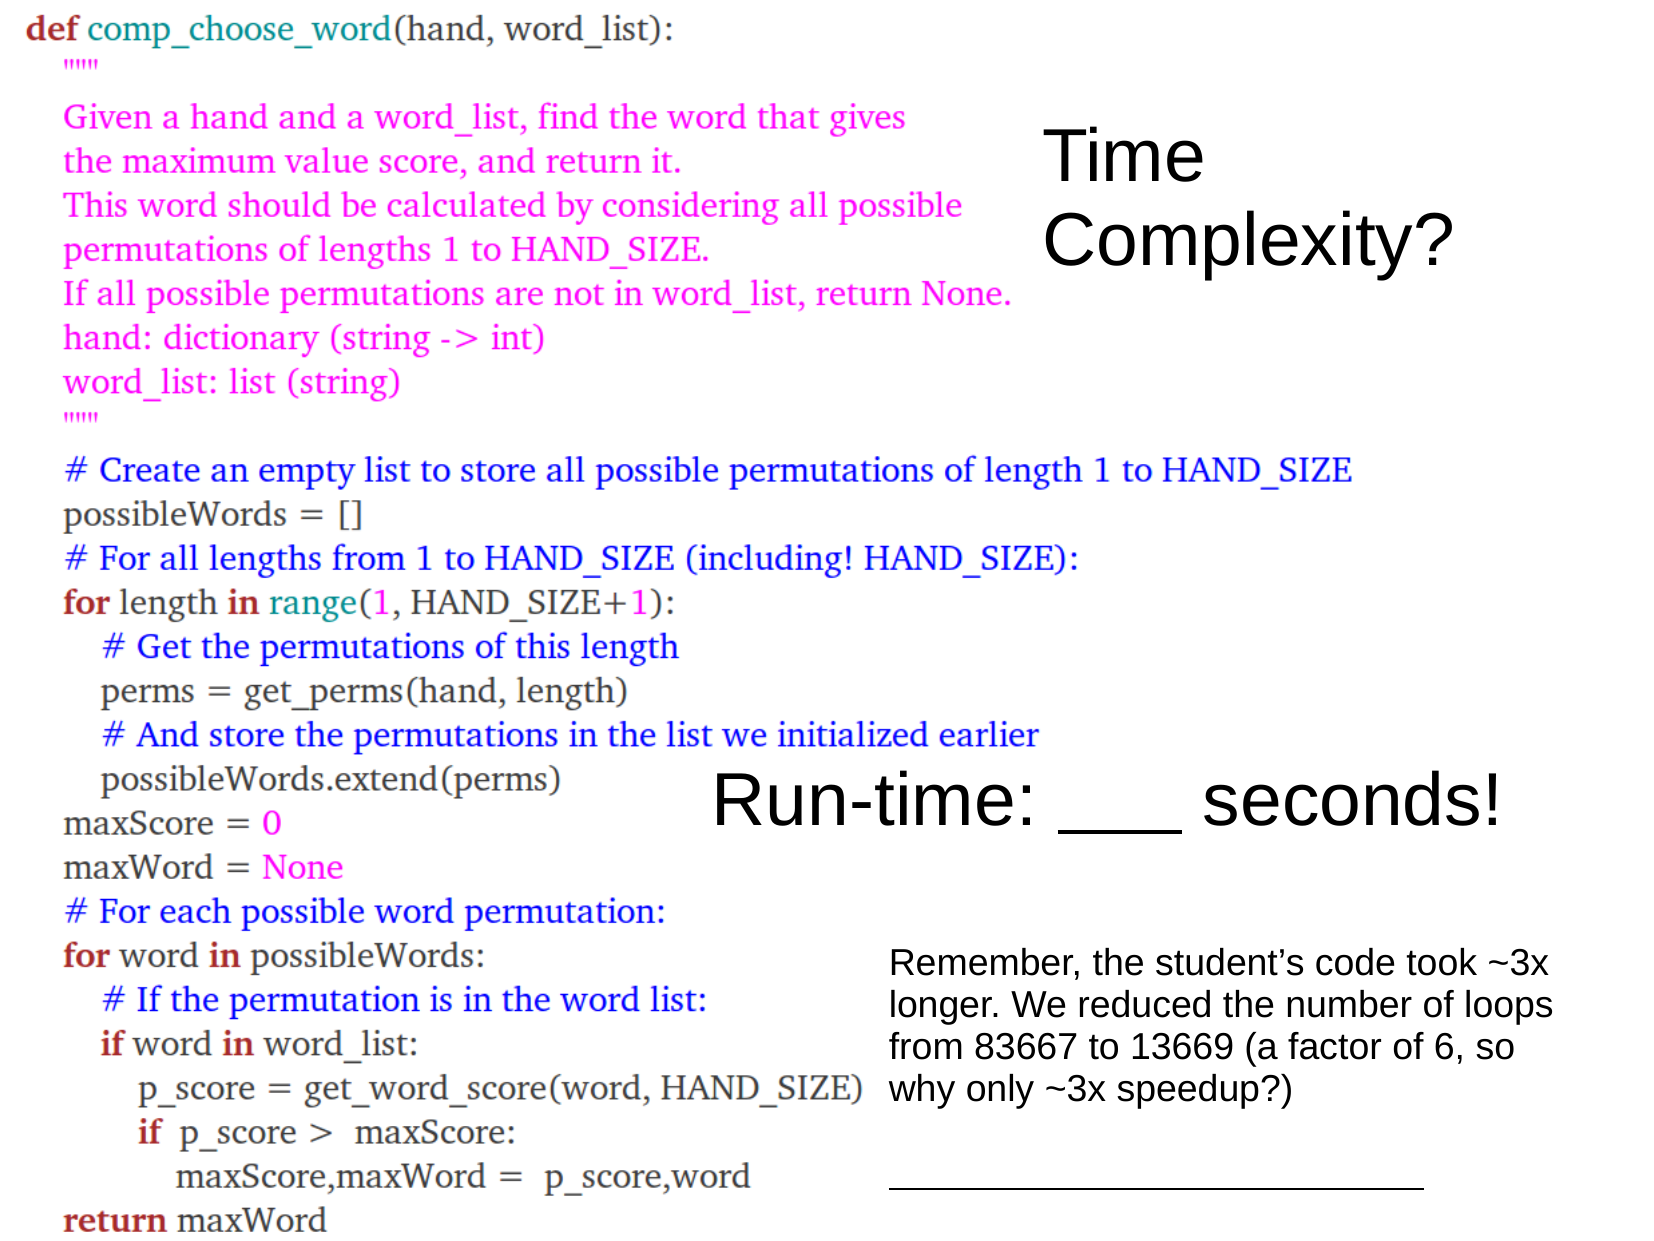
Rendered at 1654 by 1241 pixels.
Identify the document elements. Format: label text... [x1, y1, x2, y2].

picture [23, 0, 1357, 1236]
text_box Remember, the student’s code took ~3x longer. We reduced the number of loops from 83667 to 13669 (a factor of 6, so why only ~3x speedup?) [874, 934, 1607, 1241]
text_box Run-time: seconds! [696, 750, 1595, 934]
text_box Time Complexity? [1027, 106, 1583, 290]
